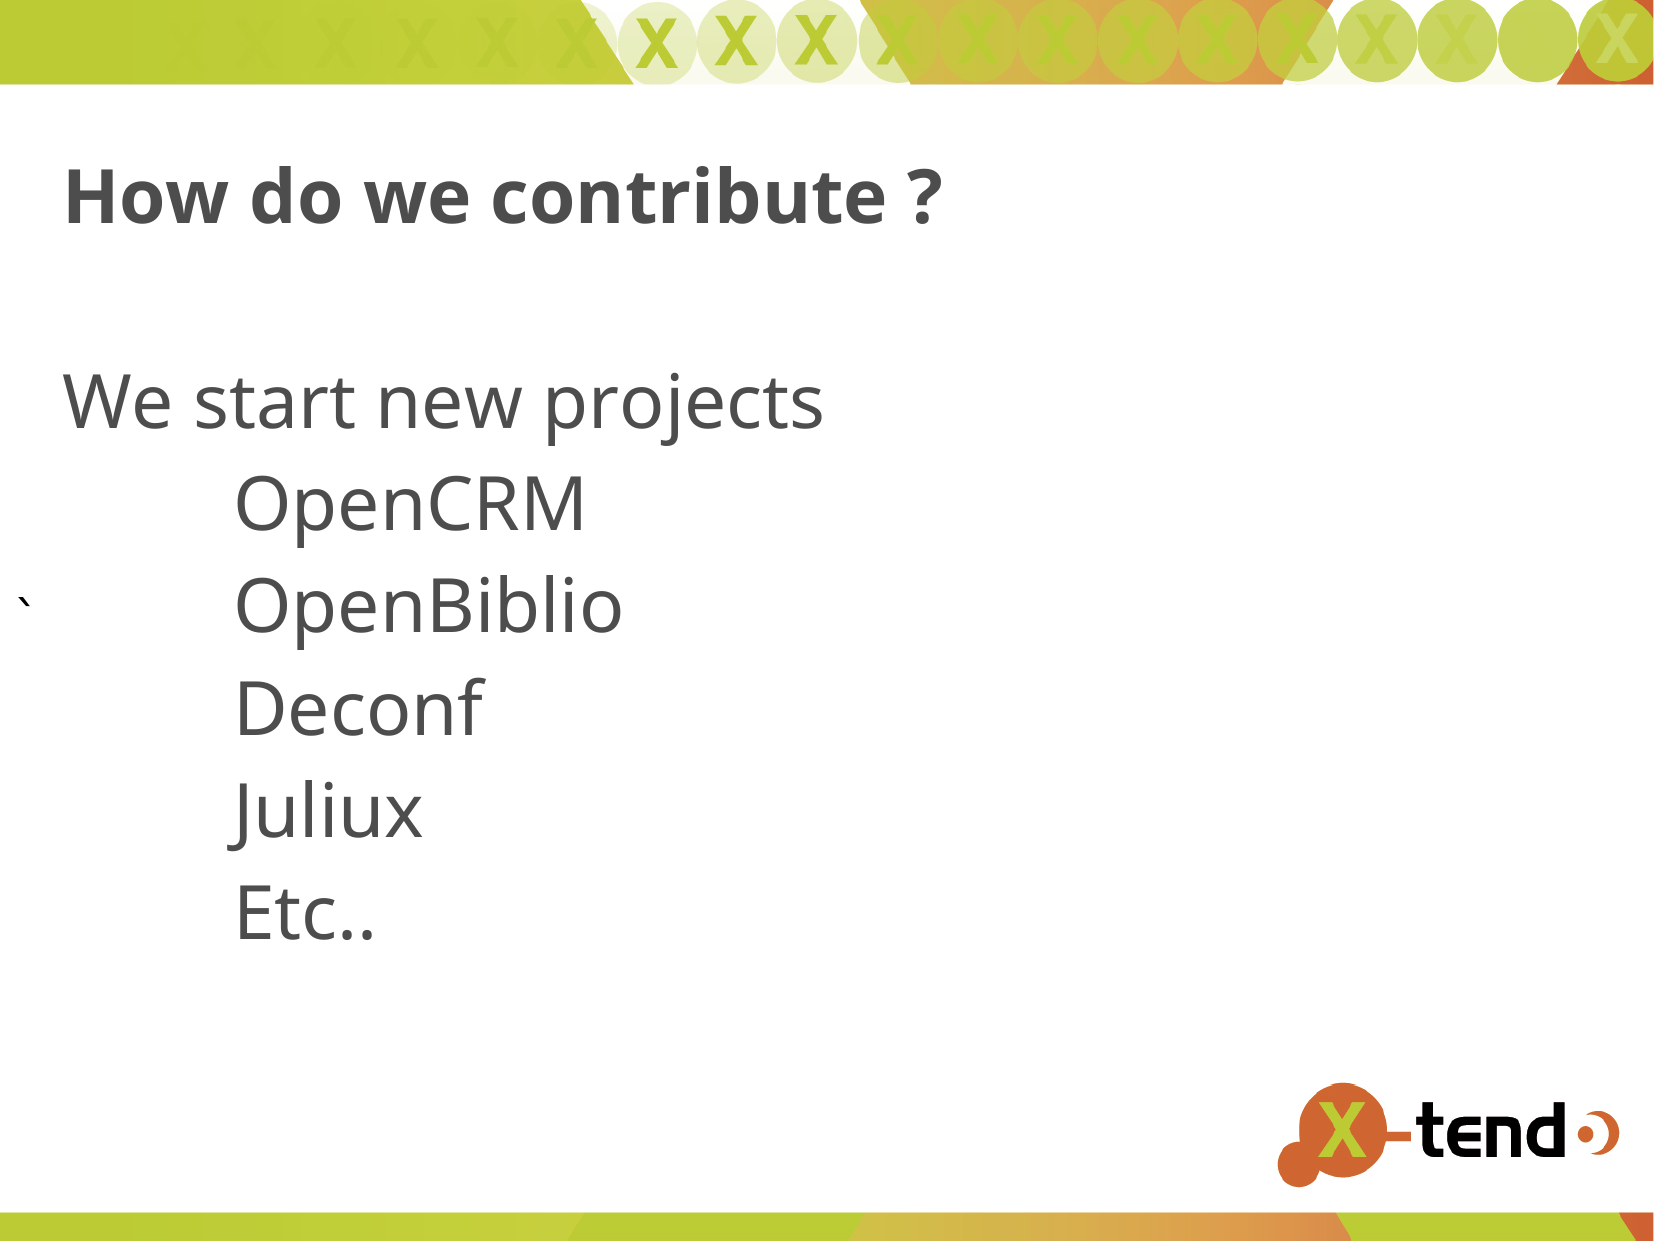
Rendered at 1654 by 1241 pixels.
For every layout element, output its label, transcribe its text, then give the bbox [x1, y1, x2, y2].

picture [0, 0, 1654, 1241]
text_box How do we contribute ? We start new projects OpenCRM OpenBiblio Deconf Juliux Etc.. [47, 135, 969, 1072]
